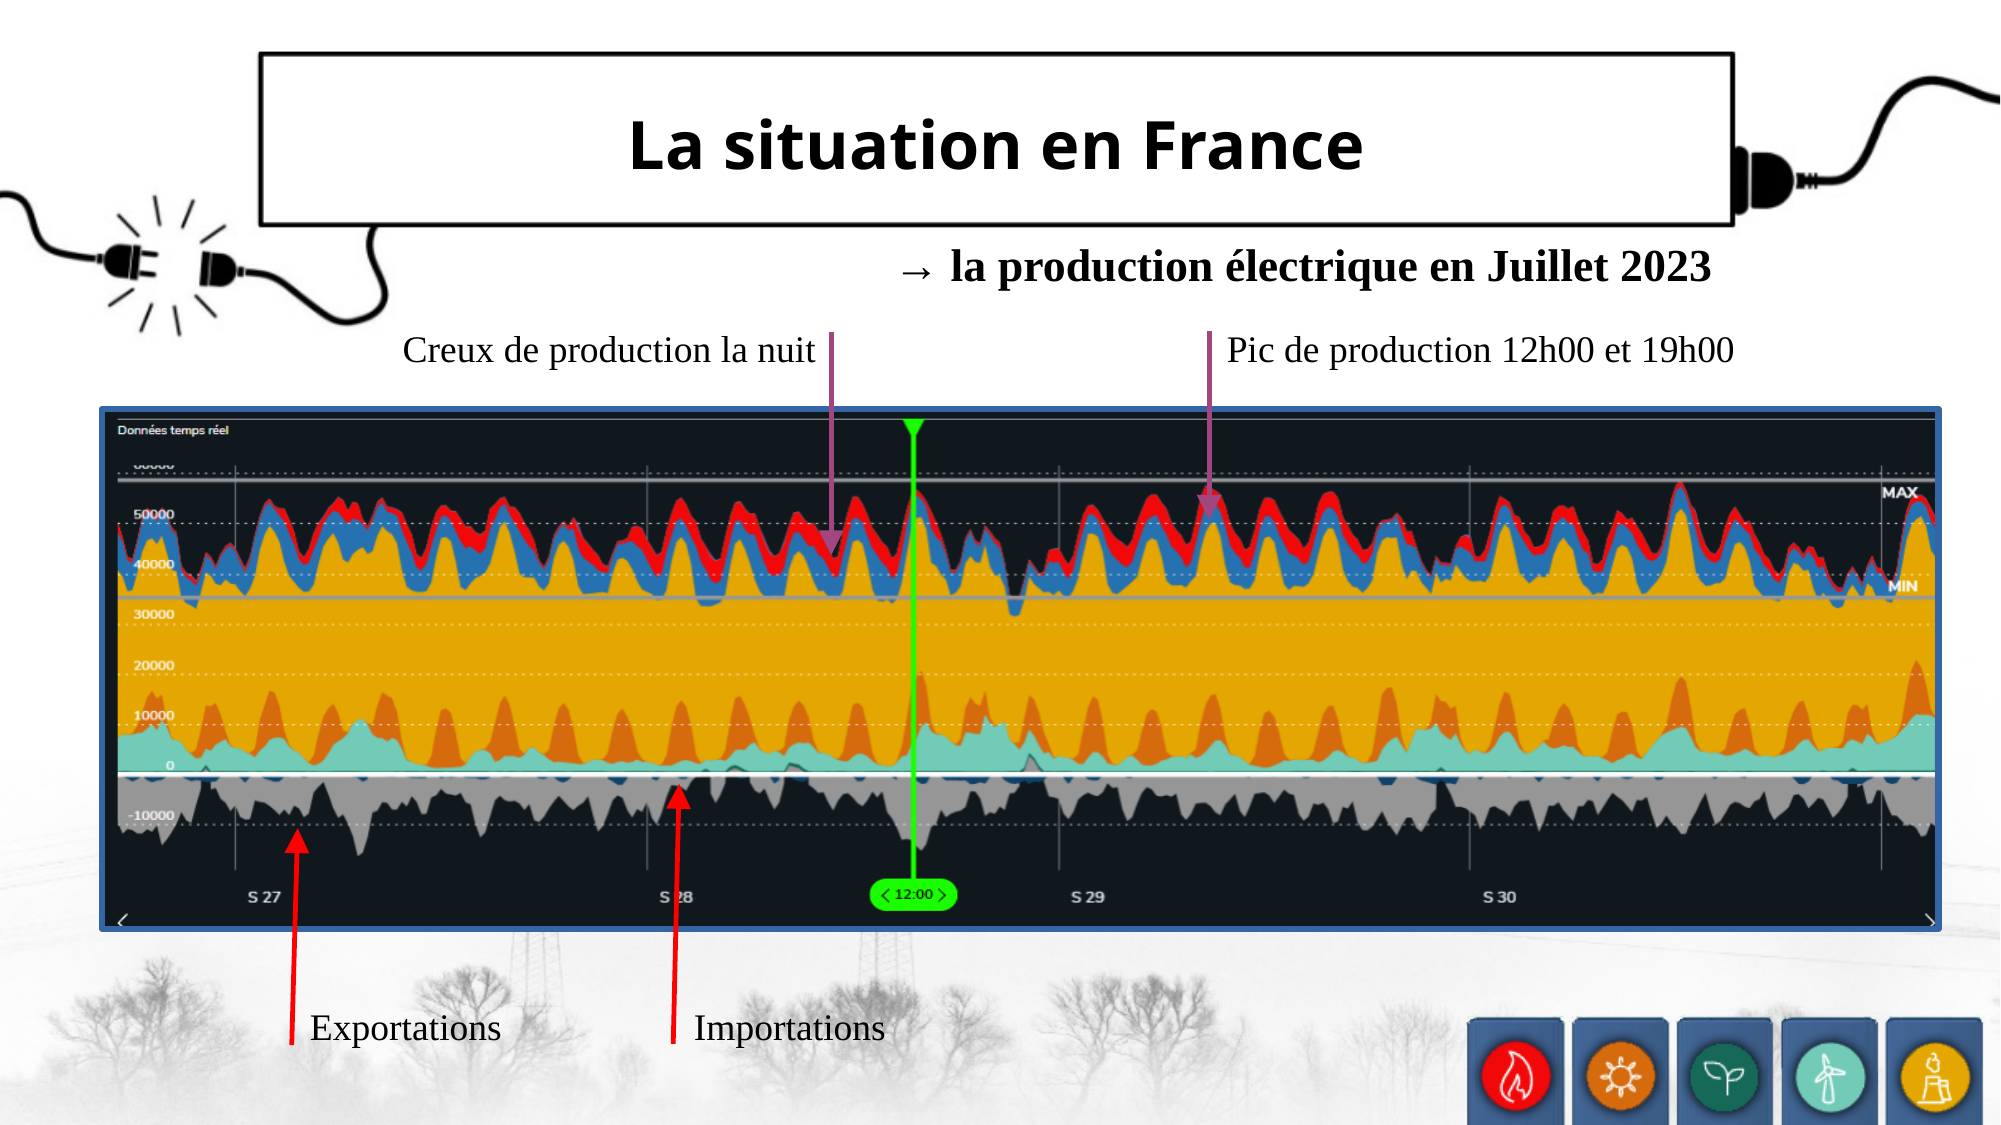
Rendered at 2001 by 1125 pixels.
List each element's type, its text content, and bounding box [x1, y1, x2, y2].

text_box Importations [680, 999, 1063, 1056]
picture [0, 0, 2001, 1125]
text_box Exportations [295, 999, 680, 1056]
text_box La situation en France [262, 58, 1731, 229]
text_box Creux de production la nuit [273, 321, 832, 379]
text_box Pic de production 12h00 et 19h00 [1212, 321, 1771, 379]
text_box → la production électrique en Juillet 2023 [624, 233, 1728, 300]
